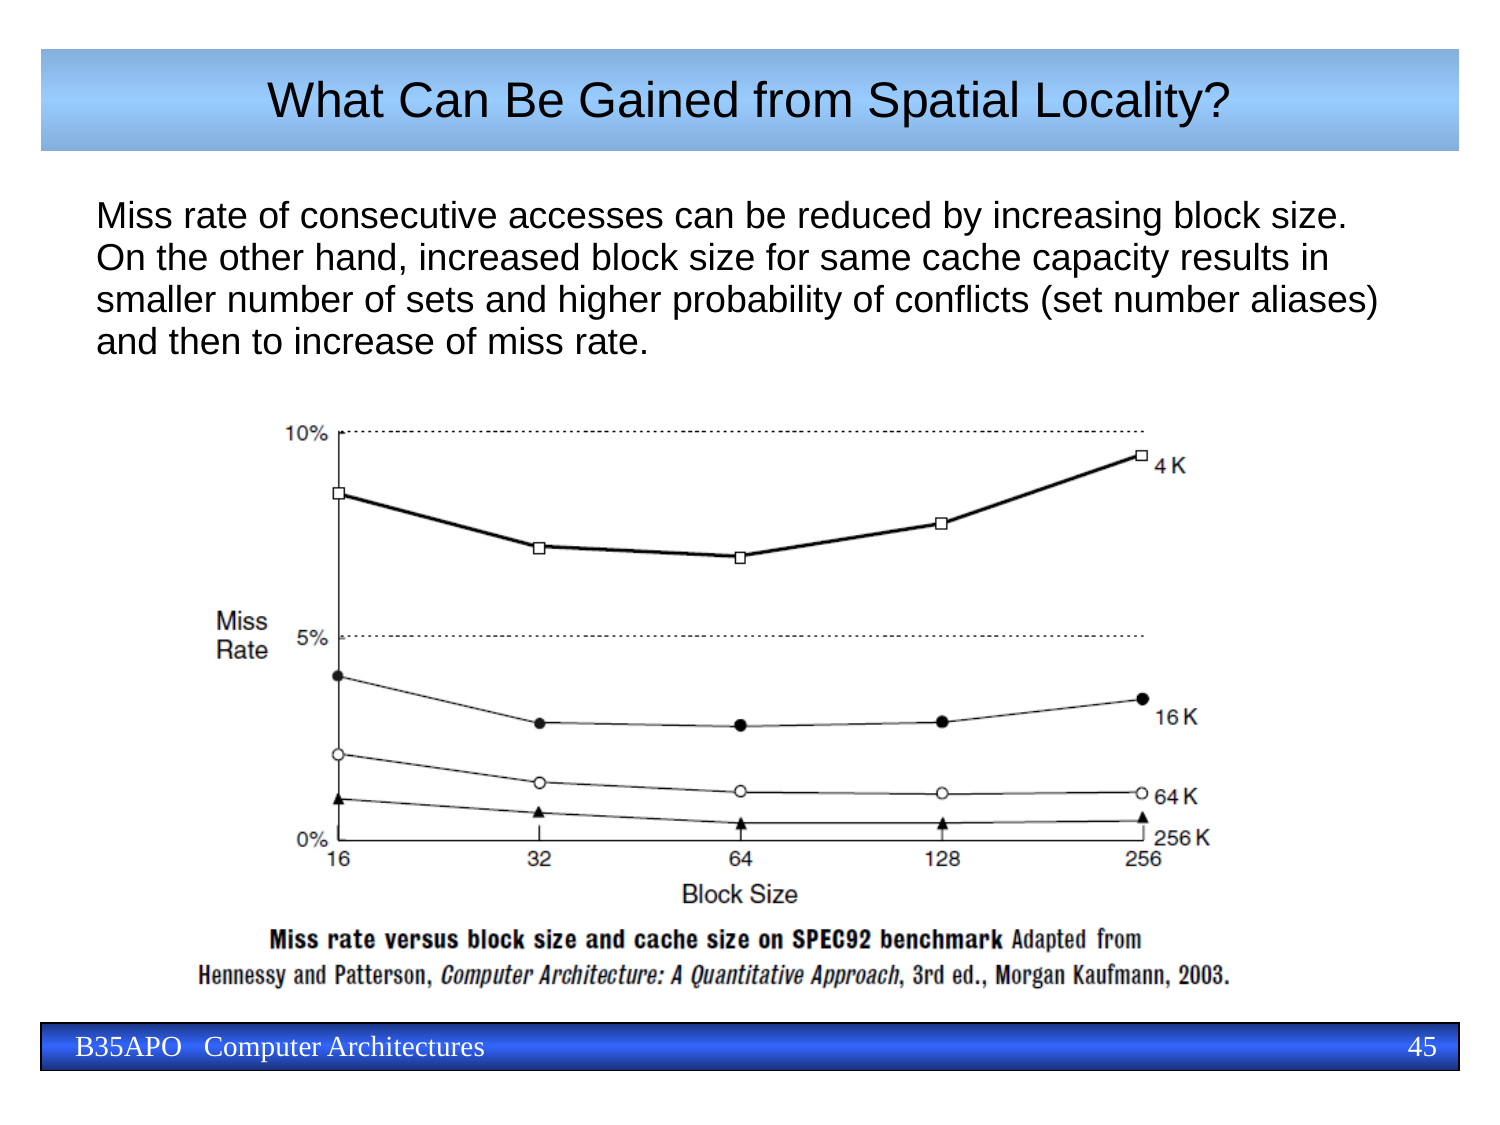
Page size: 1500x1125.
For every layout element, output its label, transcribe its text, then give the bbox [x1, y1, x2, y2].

text_box Miss rate of consecutive accesses can be reduced by increasing block size. On the other hand, increased block size for same cache capacity results in smaller number of sets and higher probability of conflicts (set number aliases) and then to increase of miss rate. [81, 187, 1419, 371]
text_box [164, 383, 1240, 999]
title What Can Be Gained from Spatial Locality? [41, 49, 1459, 151]
